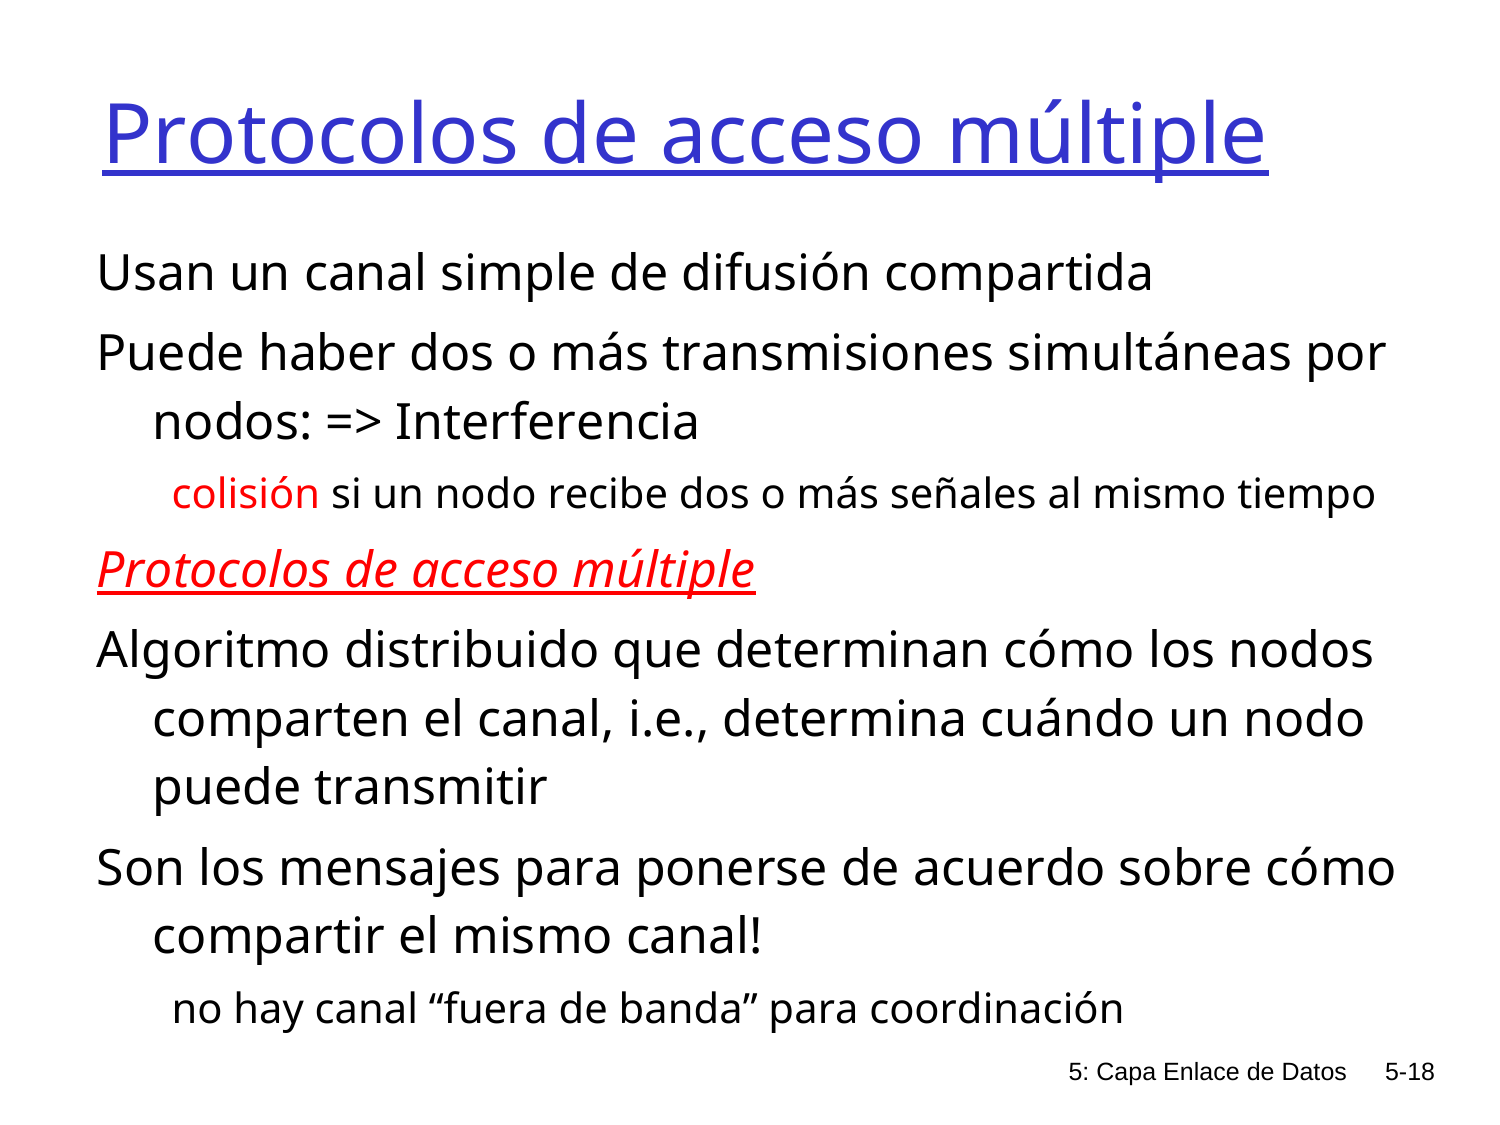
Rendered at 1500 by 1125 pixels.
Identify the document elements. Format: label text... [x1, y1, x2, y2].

title Protocolos de acceso múltiple [87, 37, 1363, 225]
list Usan un canal simple de difusión compartida Puede haber dos o más transmisiones simultáneas por nodos: => Interferencia colisión si un nodo recibe dos o más señales al mismo tiempo Protocolos de acceso múltiple Algoritmo distribuido que determinan cómo los nodos comparten el canal, i.e., determina cuándo un nodo puede transmitir Son los mensajes para ponerse de acuerdo sobre cómo compartir el mismo canal! no hay canal “fuera de banda” para coordinación [81, 228, 1460, 1057]
